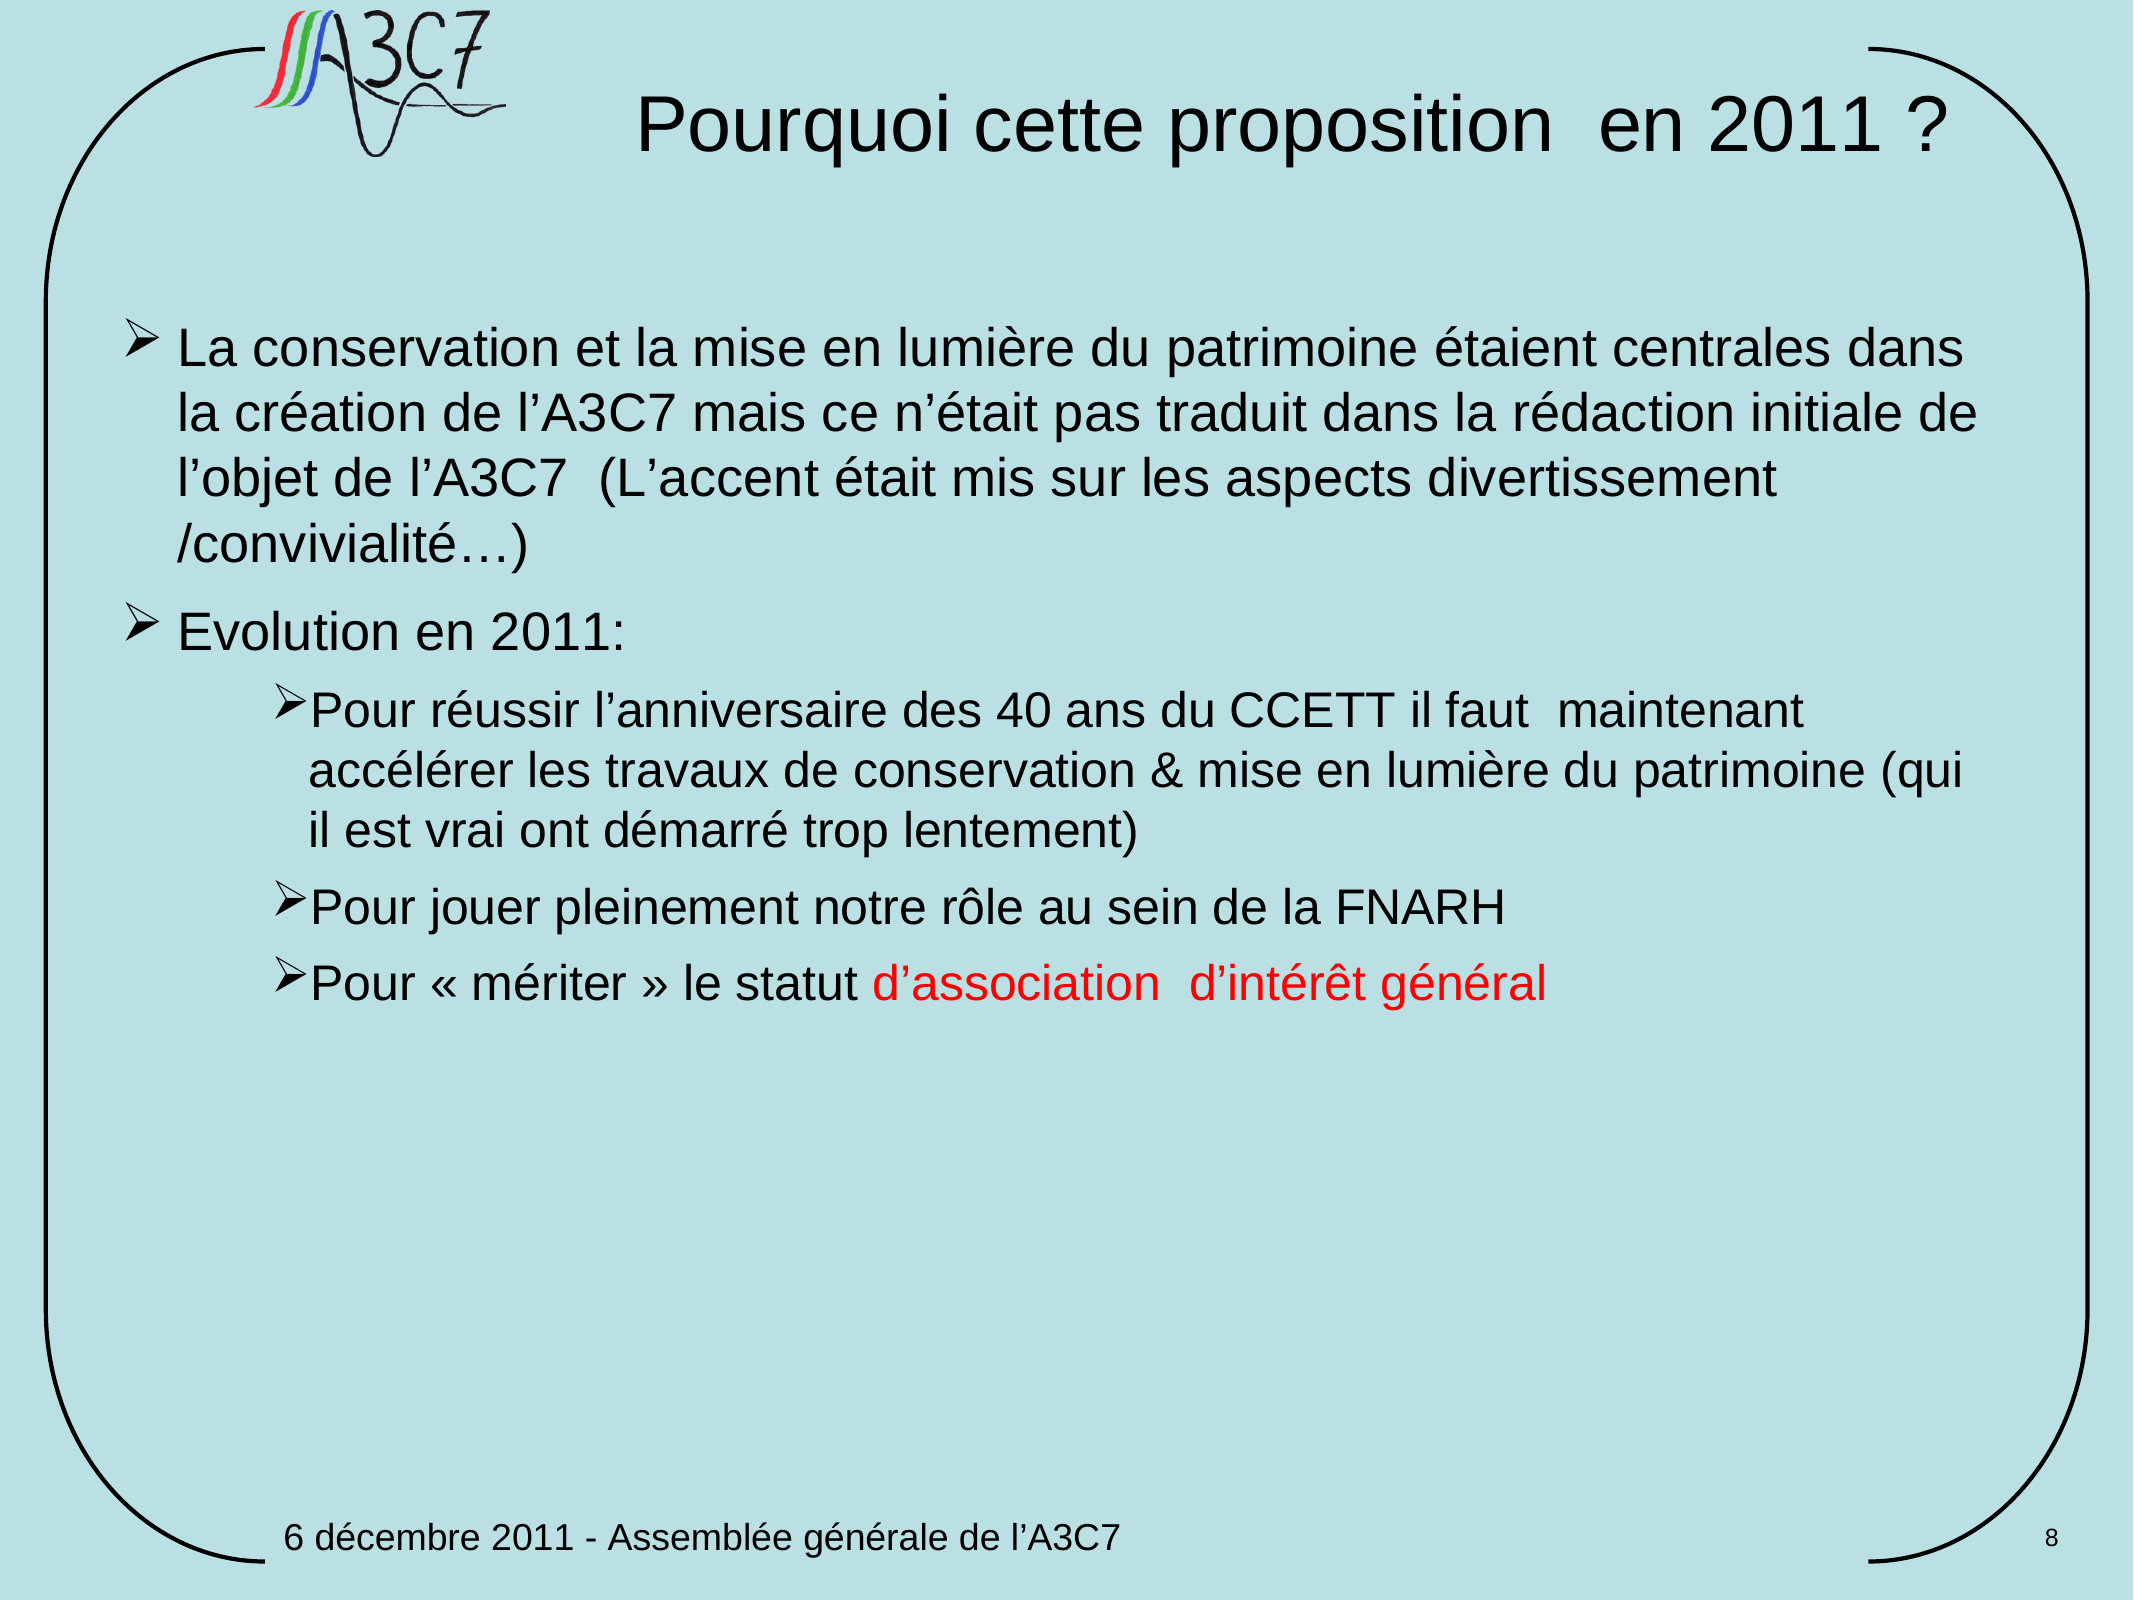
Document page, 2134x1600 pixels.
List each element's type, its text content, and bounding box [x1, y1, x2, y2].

text_box 6 décembre 2011 - Assemblée générale de l’A3C7 [274, 1512, 1131, 1558]
picture [253, 10, 506, 64]
title Pourquoi cette proposition en 2011 ? [106, 64, 2028, 304]
list La conservation et la mise en lumière du patrimoine étaient centrales dans la création de l’A3C7 mais ce n’était pas traduit dans la rédaction initiale de l’objet de l’A3C7 (L’accent était mis sur les aspects divertissement /convivialité…) Evolution en 2011: Pour réussir l’anniversaire des 40 ans du CCETT il faut maintenant accélérer les travaux de conservation & mise en lumière du patrimoine (qui il est vrai ont démarré trop lentement) Pour jouer pleinement notre rôle au sein de la FNARH Pour « mériter » le statut d’association d’intérêt général [106, 304, 2028, 1476]
